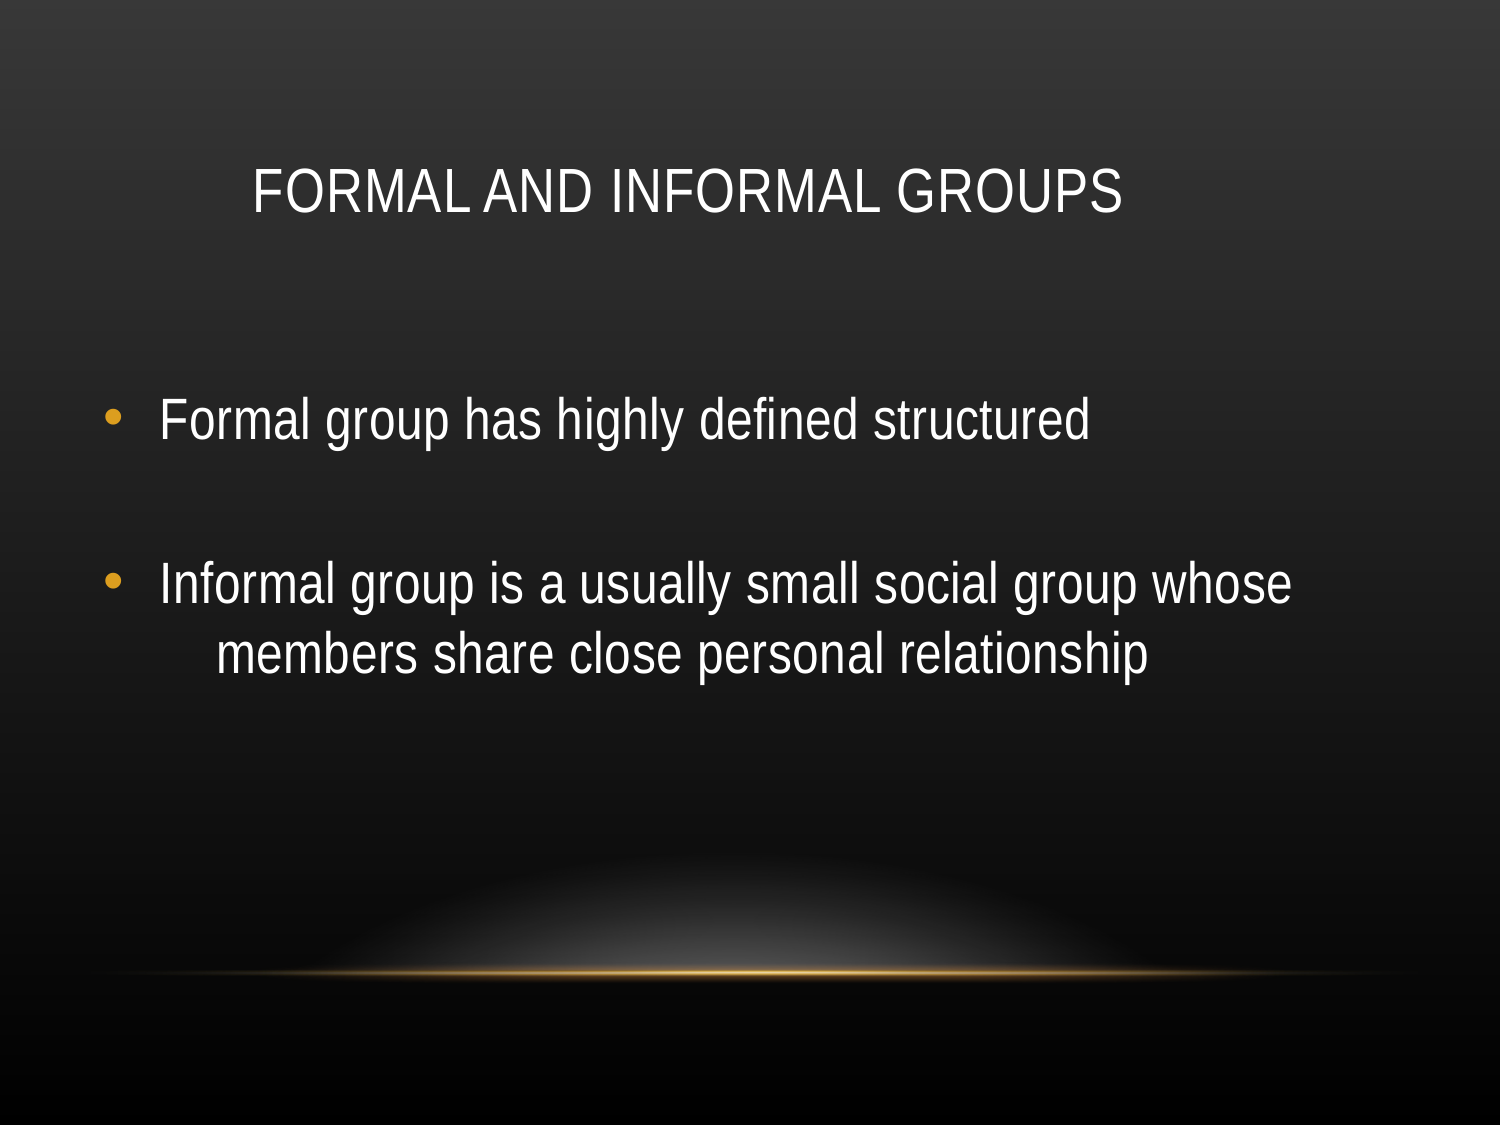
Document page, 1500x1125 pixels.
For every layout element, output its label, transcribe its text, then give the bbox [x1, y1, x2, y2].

list Formal group has highly defined structured Informal group is a usually small social group whose members share close personal relationship [88, 373, 1389, 1049]
title Formal and informal groups [99, 45, 1400, 233]
